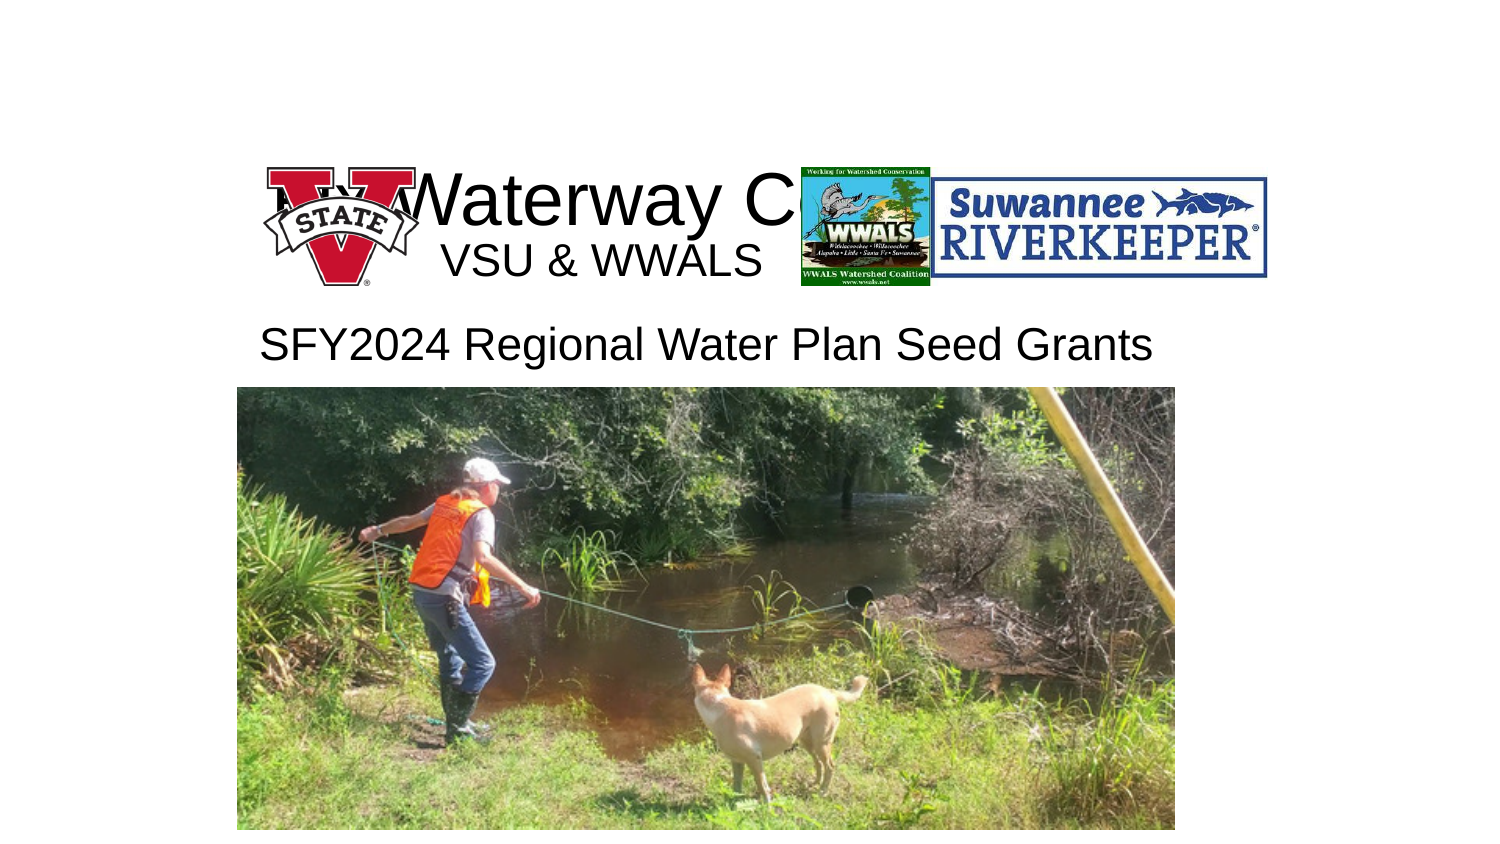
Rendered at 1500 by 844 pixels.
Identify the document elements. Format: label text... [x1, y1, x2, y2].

picture [801, 167, 1268, 286]
picture [237, 387, 1175, 830]
title Fix Waterway Contamination [51, 122, 1449, 312]
text_box SFY2024 Regional Water Plan Seed Grants [161, 290, 1251, 383]
picture [262, 167, 420, 286]
subtitle VSU & WWALS [5, 207, 1199, 337]
